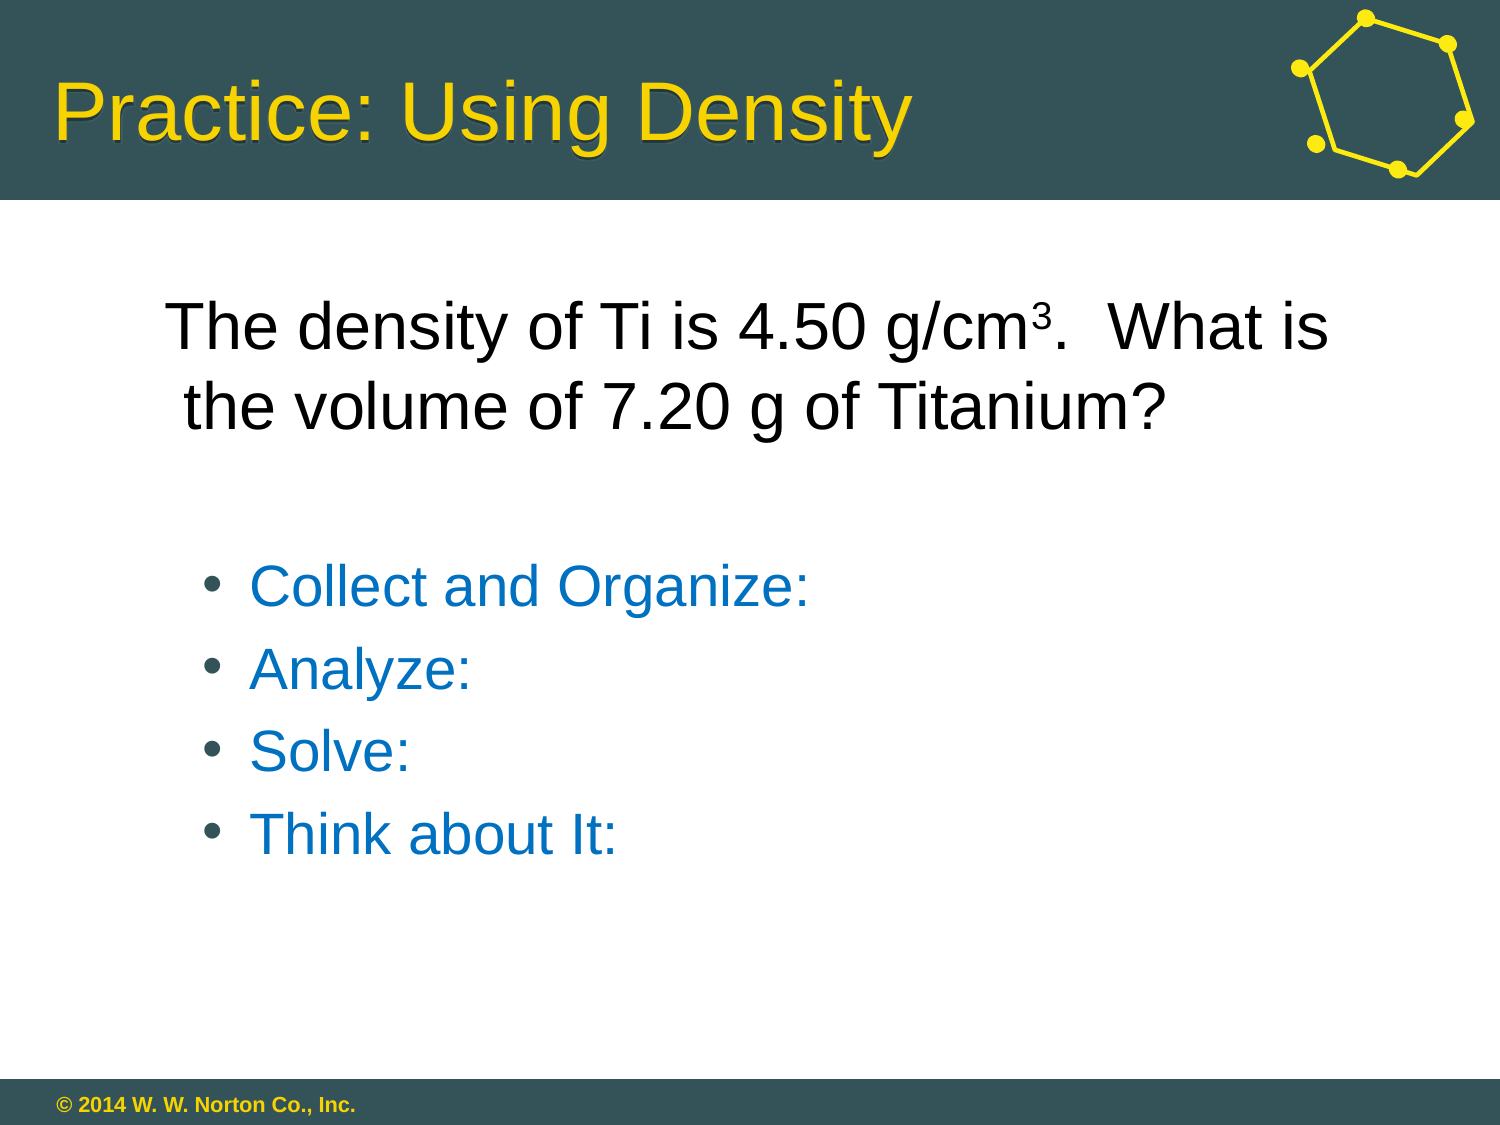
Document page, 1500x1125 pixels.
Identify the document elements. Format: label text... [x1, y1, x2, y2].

title Practice: Using Density [37, 19, 1225, 195]
list The density of Ti is 4.50 g/cm3. What is the volume of 7.20 g of Titanium? Collect and Organize: Analyze: Solve: Think about It: [112, 275, 1388, 925]
